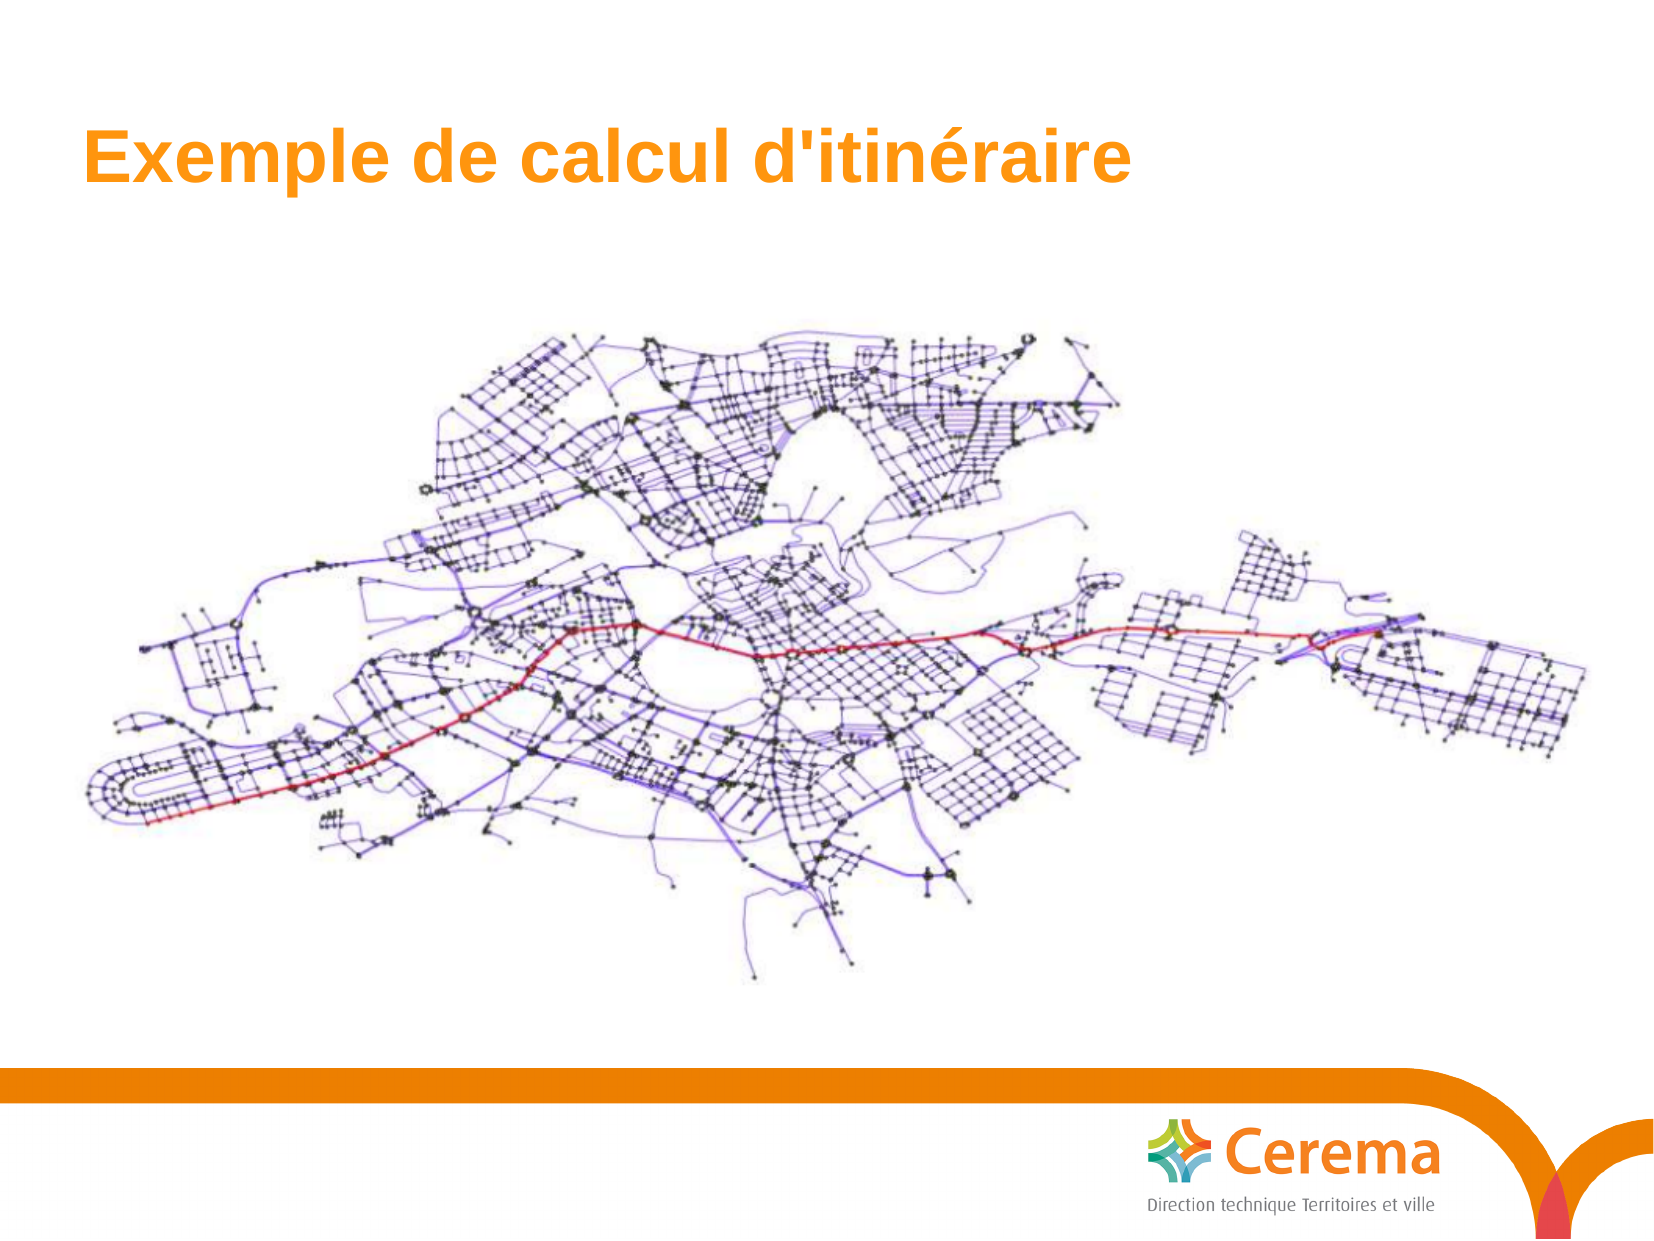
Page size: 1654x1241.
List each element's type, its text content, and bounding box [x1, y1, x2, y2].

picture [66, 244, 1598, 1002]
title Exemple de calcul d'itinéraire [82, 49, 1571, 244]
picture [0, 1068, 1654, 1239]
